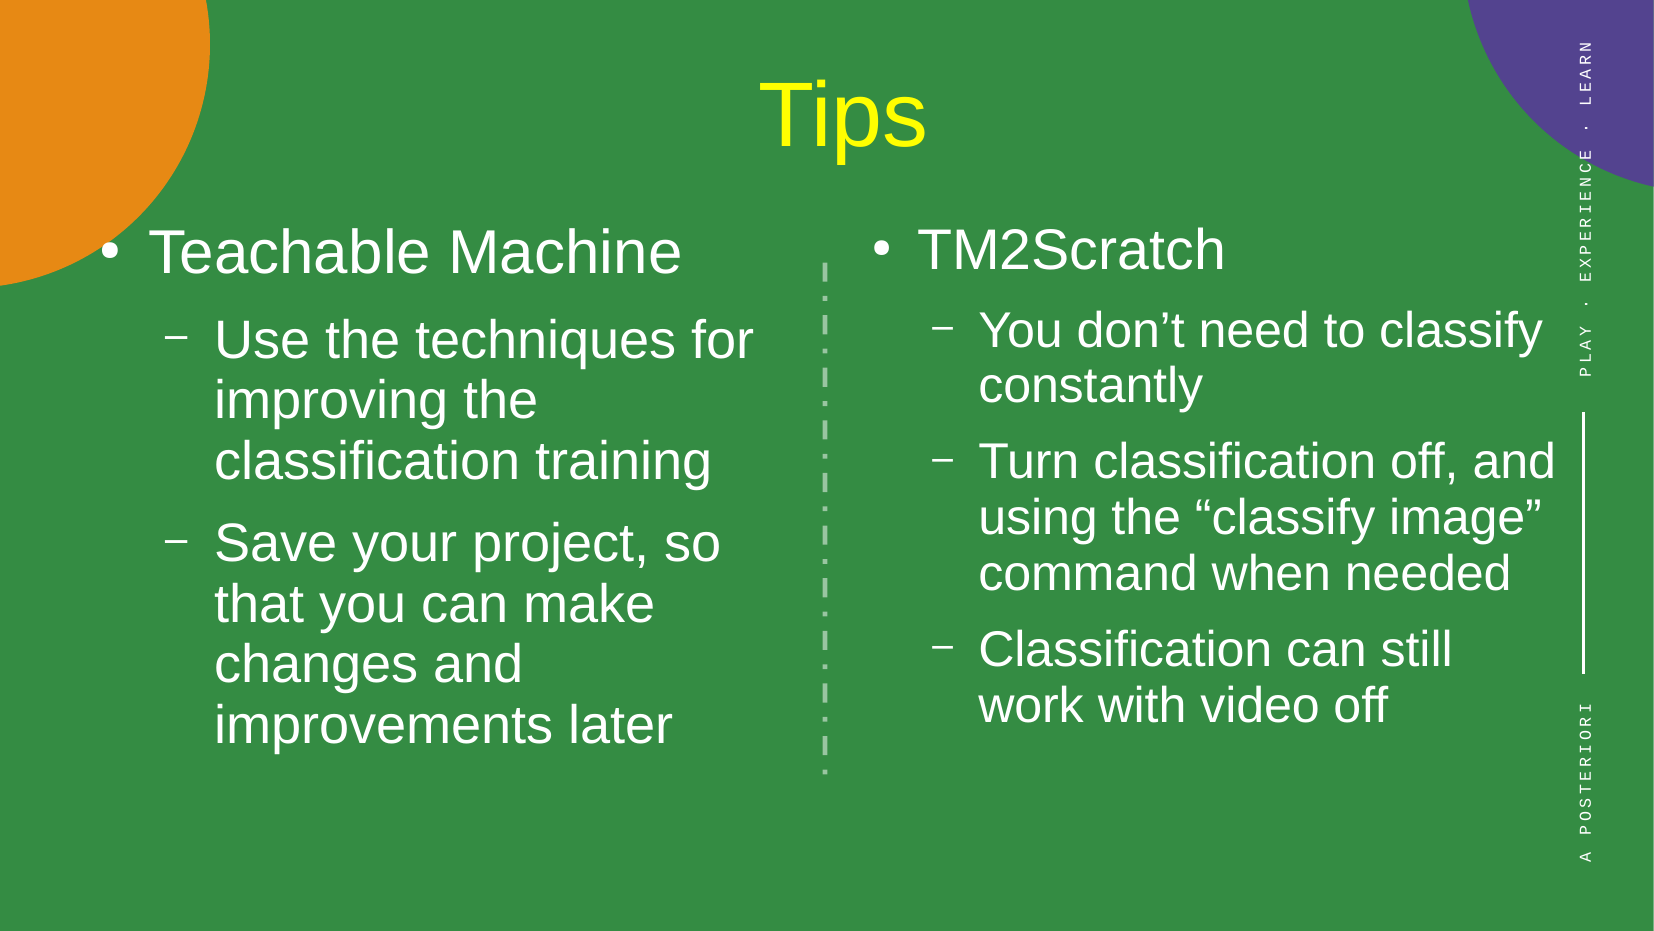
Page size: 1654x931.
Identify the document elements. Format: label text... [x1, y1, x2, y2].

list Teachable Machine Use the techniques for improving the classification training Save your project, so that you can make changes and improvements later [82, 217, 788, 758]
list TM2Scratch You don’t need to classify constantly Turn classification off, and using the “classify image” command when needed Classification can still work with video off [856, 217, 1562, 758]
title Tips [187, 37, 1501, 193]
